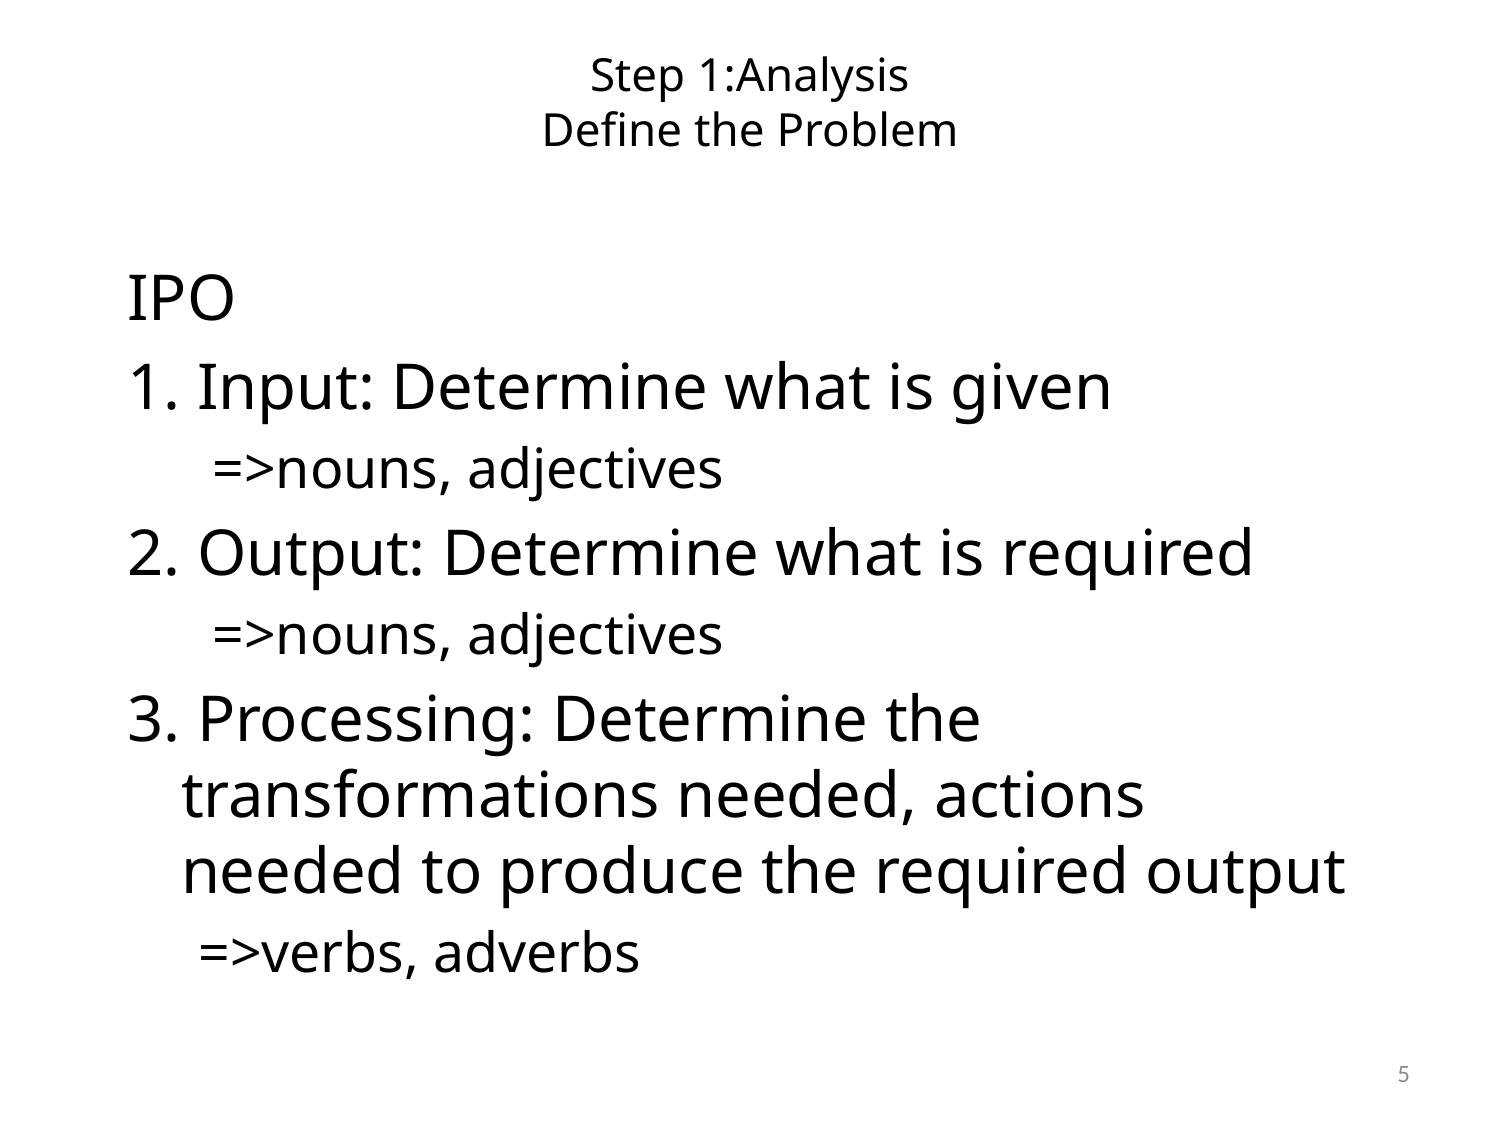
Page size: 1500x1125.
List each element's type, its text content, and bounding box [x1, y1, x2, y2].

list IPO 1. Input: Determine what is given =>nouns, adjectives 2. Output: Determine what is required =>nouns, adjectives 3. Processing: Determine the transformations needed, actions needed to produce the required output =>verbs, adverbs [112, 249, 1388, 1000]
title Step 1:Analysis Define the Problem [112, 37, 1388, 225]
slide_number <number> [1074, 1042, 1425, 1103]
